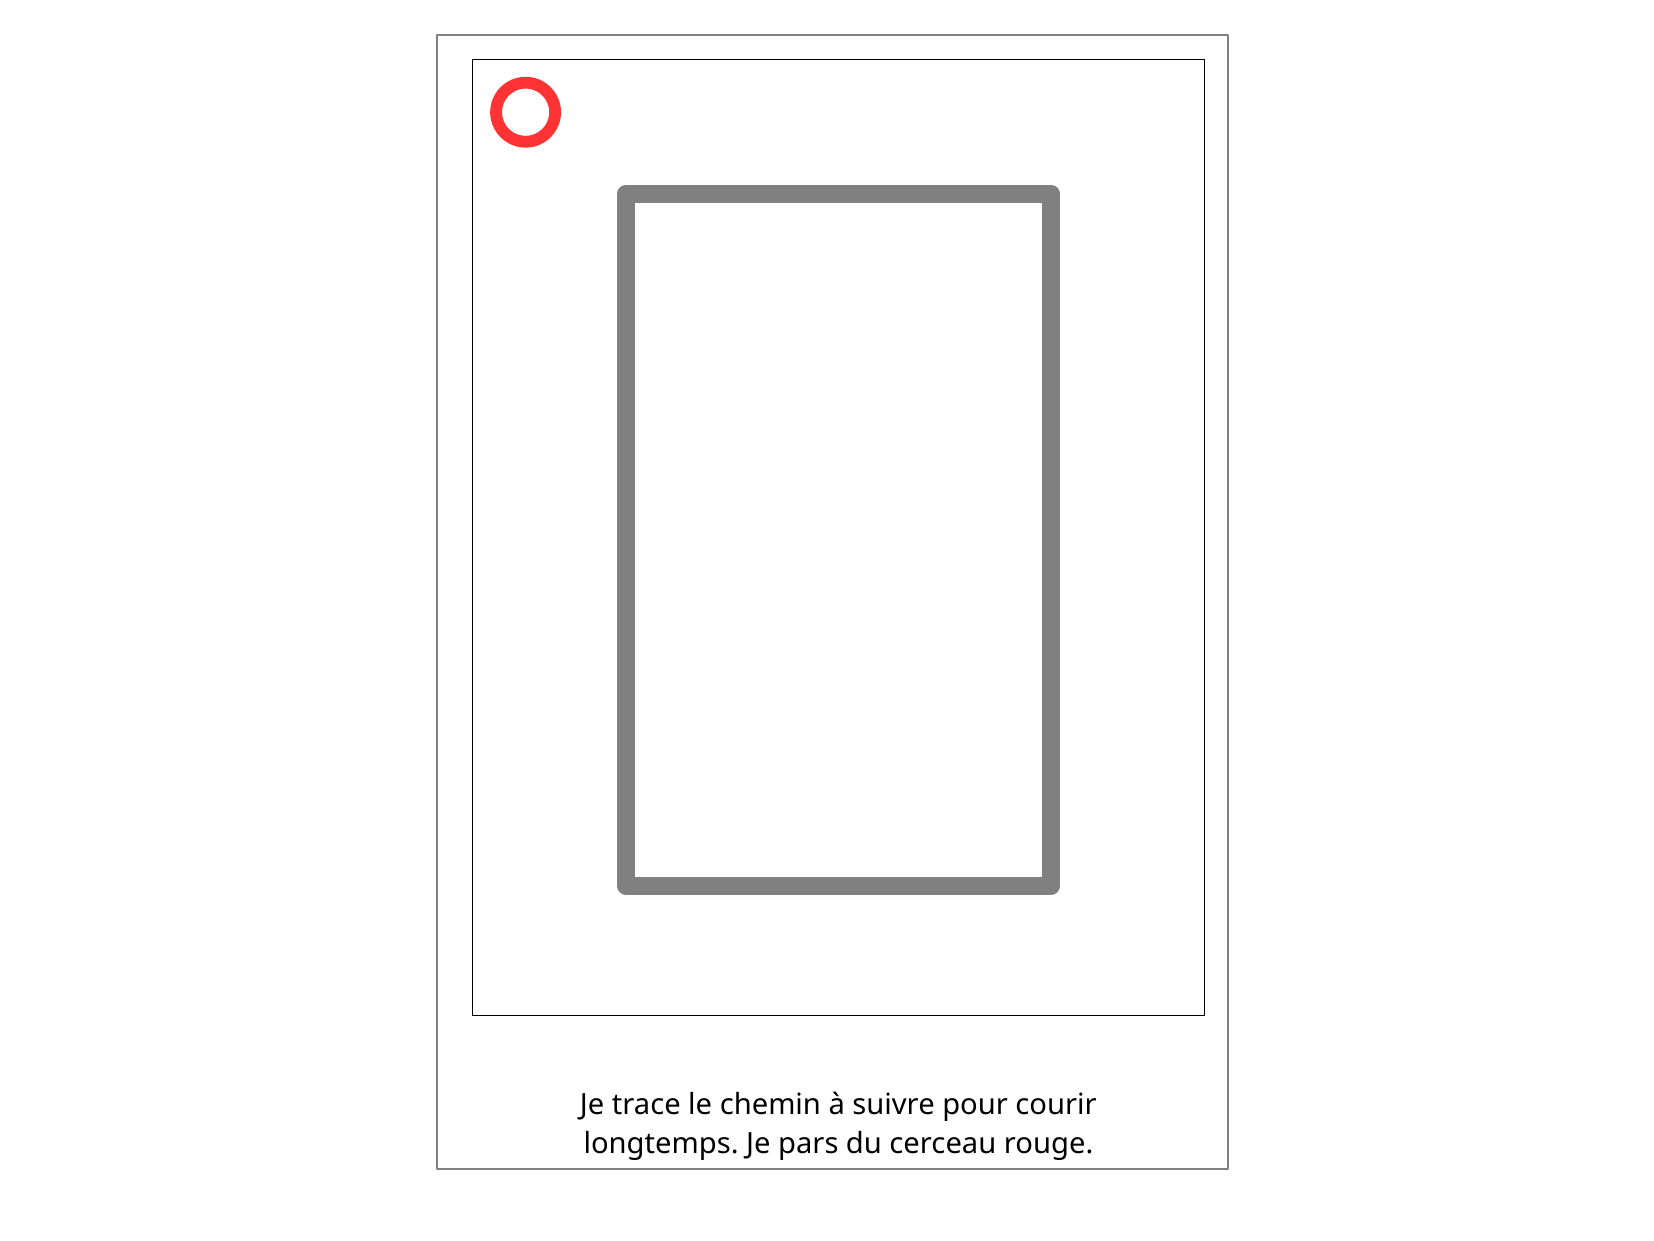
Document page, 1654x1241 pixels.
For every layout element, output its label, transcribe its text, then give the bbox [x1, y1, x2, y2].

text_box [437, 35, 1229, 1170]
text_box Je trace le chemin à suivre pour courir longtemps. Je pars du cerceau rouge. [484, 1075, 1193, 1170]
